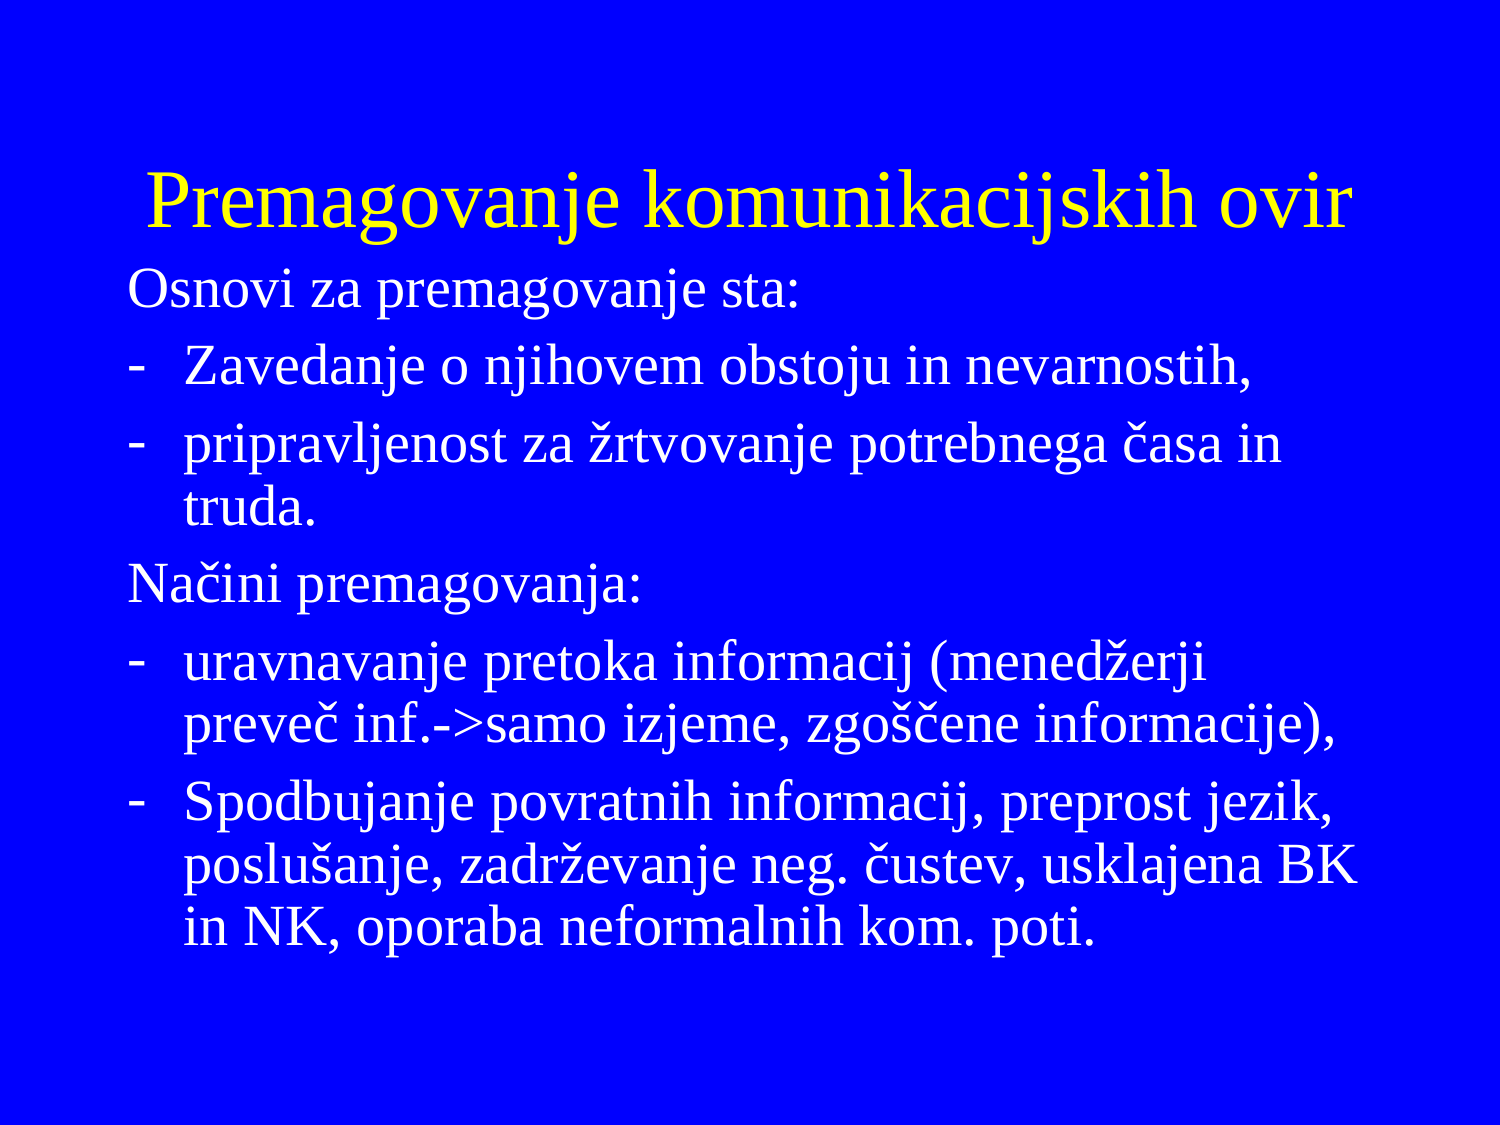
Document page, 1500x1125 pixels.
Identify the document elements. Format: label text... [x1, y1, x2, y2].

title Premagovanje komunikacijskih ovir [112, 99, 1388, 249]
list Osnovi za premagovanje sta: Zavedanje o njihovem obstoju in nevarnostih, pripravljenost za žrtvovanje potrebnega časa in truda. Načini premagovanja: uravnavanje pretoka informacij (menedžerji preveč inf.->samo izjeme, zgoščene informacije), Spodbujanje povratnih informacij, preprost jezik, poslušanje, zadrževanje neg. čustev, usklajena BK in NK, oporaba neformalnih kom. poti. [112, 249, 1388, 1001]
